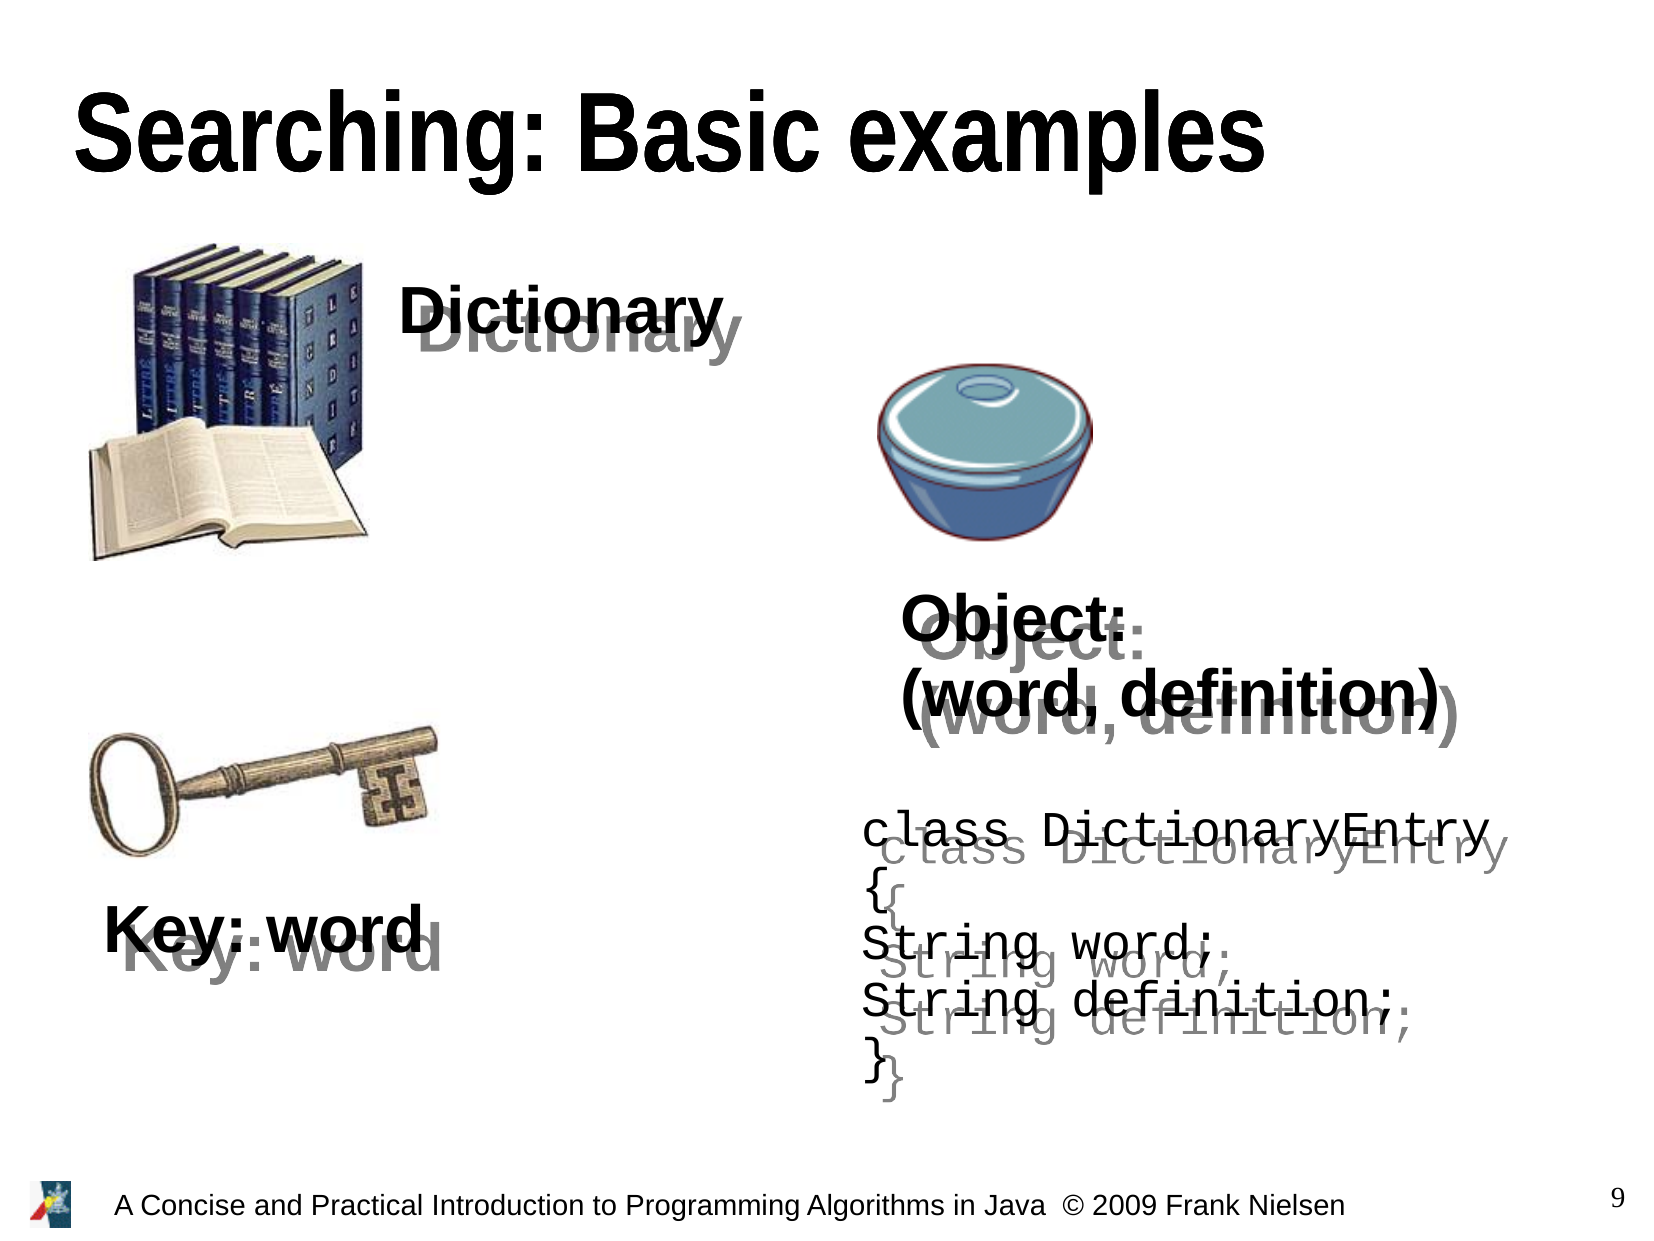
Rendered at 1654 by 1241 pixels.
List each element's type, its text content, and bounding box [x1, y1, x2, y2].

text_box Dictionary [383, 265, 740, 356]
text_box Searching: Basic examples [59, 59, 1283, 203]
text_box class DictionaryEntry { String word; String definition; } [846, 797, 1506, 1081]
picture [88, 243, 370, 562]
picture [29, 1181, 71, 1228]
text_box Object: (word, definition) [885, 573, 1457, 739]
picture [88, 708, 441, 865]
picture [877, 345, 1093, 562]
text_box Key: word [88, 884, 441, 975]
